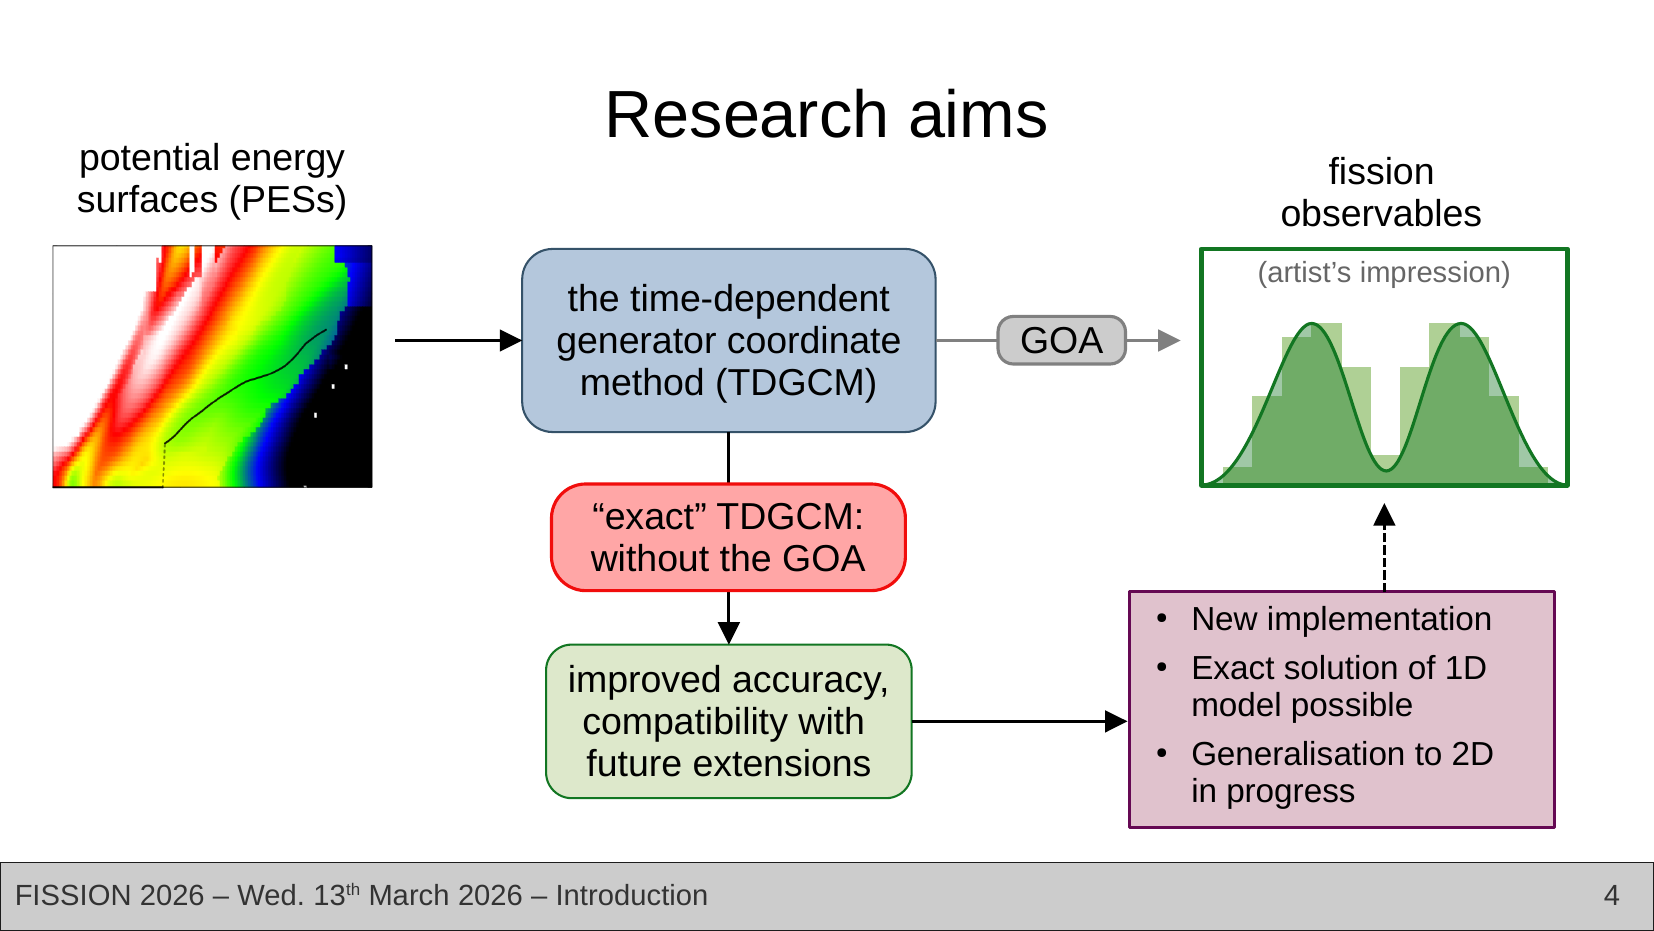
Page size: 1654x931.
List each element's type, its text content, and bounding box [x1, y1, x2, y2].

text_box “exact” TDGCM: without the GOA [551, 483, 906, 591]
text_box (artist’s impression) [1201, 248, 1568, 303]
text_box [523, 248, 935, 270]
text_box [1264, 862, 1654, 931]
text_box [1252, 396, 1266, 427]
text_box New implementation Exact solution of 1D model possible Generalisation to 2D in progress [1141, 593, 1567, 830]
text_box improved accuracy, compatibility with future extensions [546, 644, 912, 799]
text_box [1508, 396, 1519, 422]
text_box [1481, 337, 1489, 352]
text_box [523, 411, 935, 433]
title Research aims [256, 37, 1397, 193]
text_box [1374, 455, 1399, 469]
text_box the time-dependent generator coordinate method (TDGCM) [522, 270, 936, 411]
text_box [1400, 323, 1454, 452]
picture [49, 235, 375, 492]
text_box [1319, 323, 1342, 364]
text_box [1343, 367, 1371, 449]
text_box FISSION 2026 – Wed. 13th March 2026 – Introduction [0, 854, 1264, 931]
text_box potential energy surfaces (PESs) [55, 130, 369, 226]
text_box [1211, 323, 1559, 483]
text_box GOA [998, 316, 1126, 365]
text_box [1129, 591, 1383, 828]
text_box fission observables [1224, 160, 1538, 226]
text_box <number> [1471, 862, 1635, 929]
text_box [1282, 337, 1293, 358]
